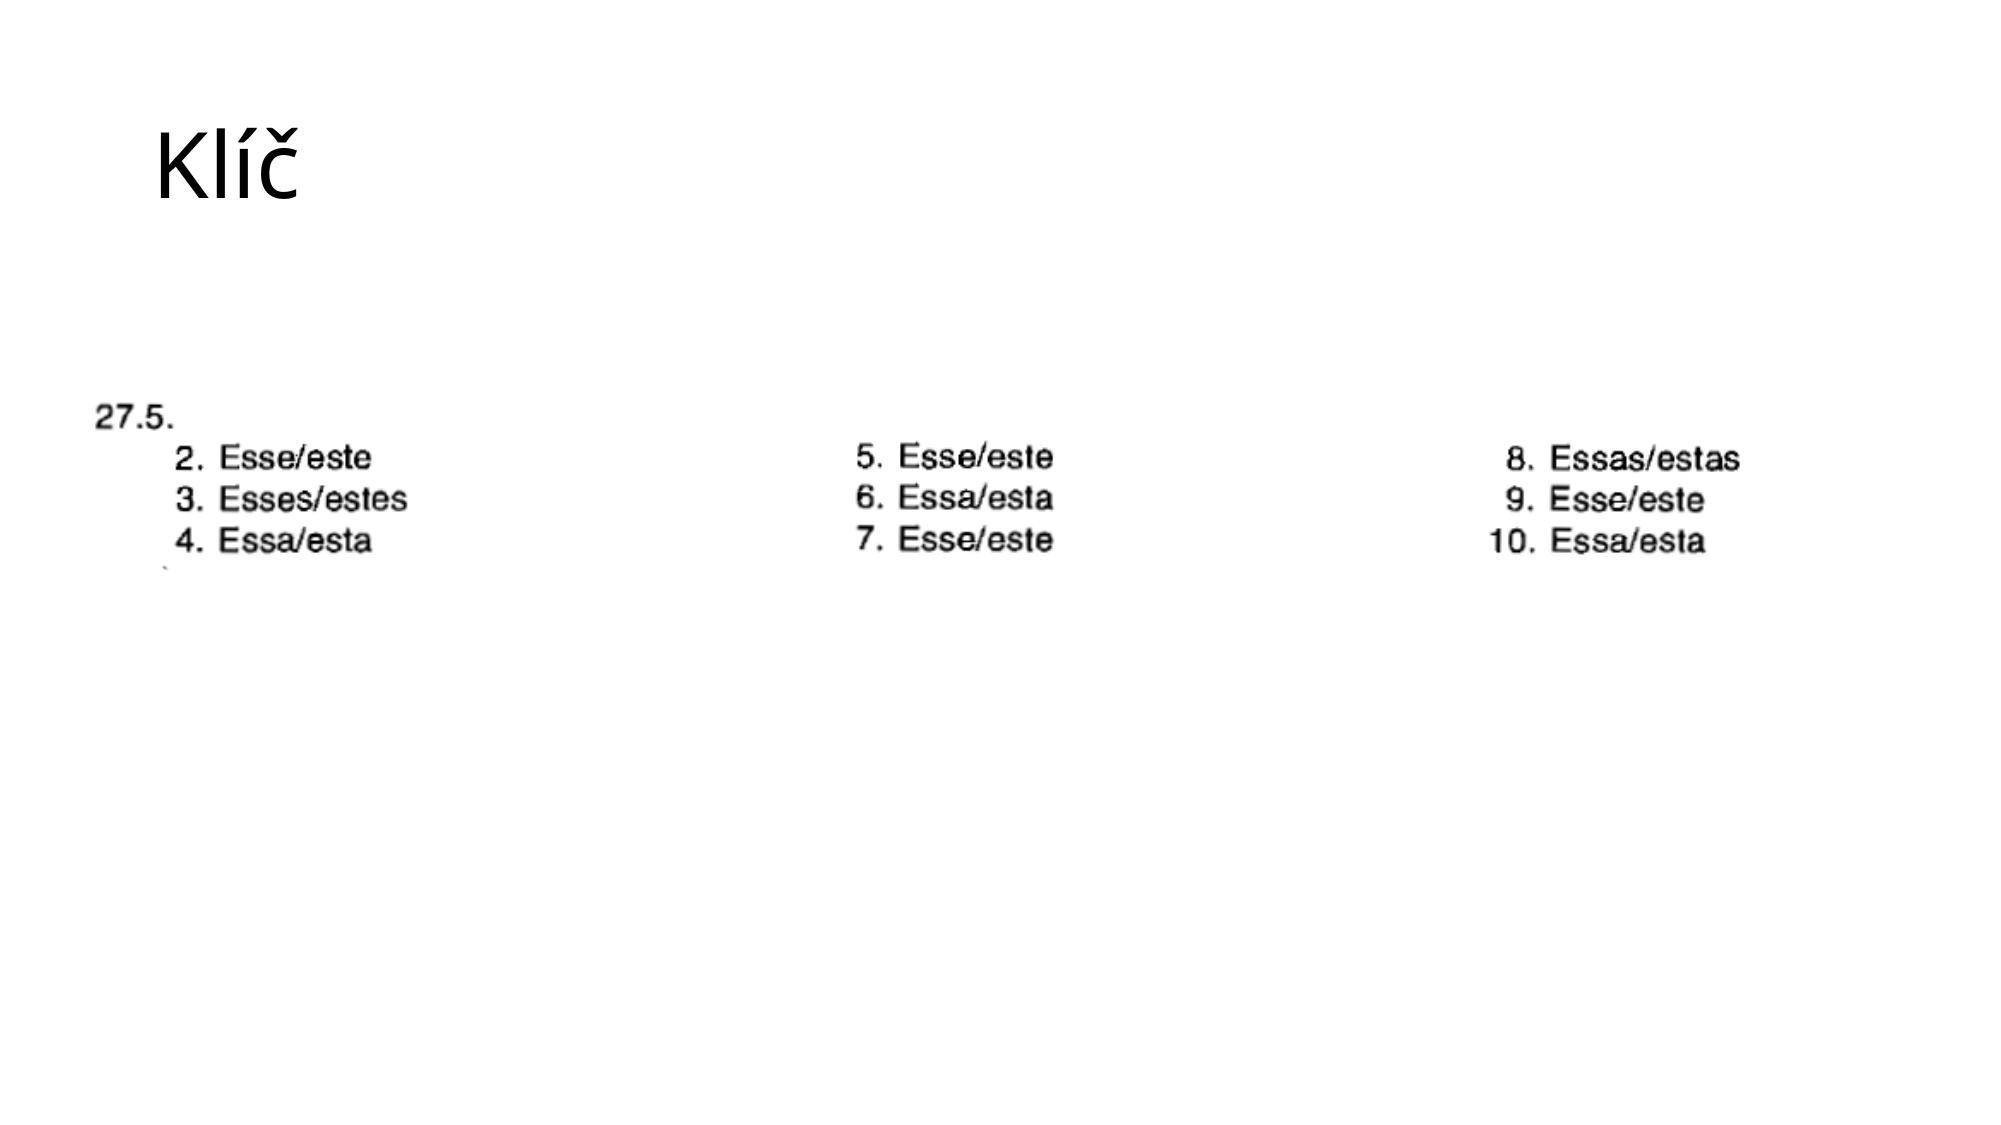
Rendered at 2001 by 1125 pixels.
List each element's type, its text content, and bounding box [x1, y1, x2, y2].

picture [17, 386, 1880, 619]
title Klíč [137, 59, 1863, 278]
